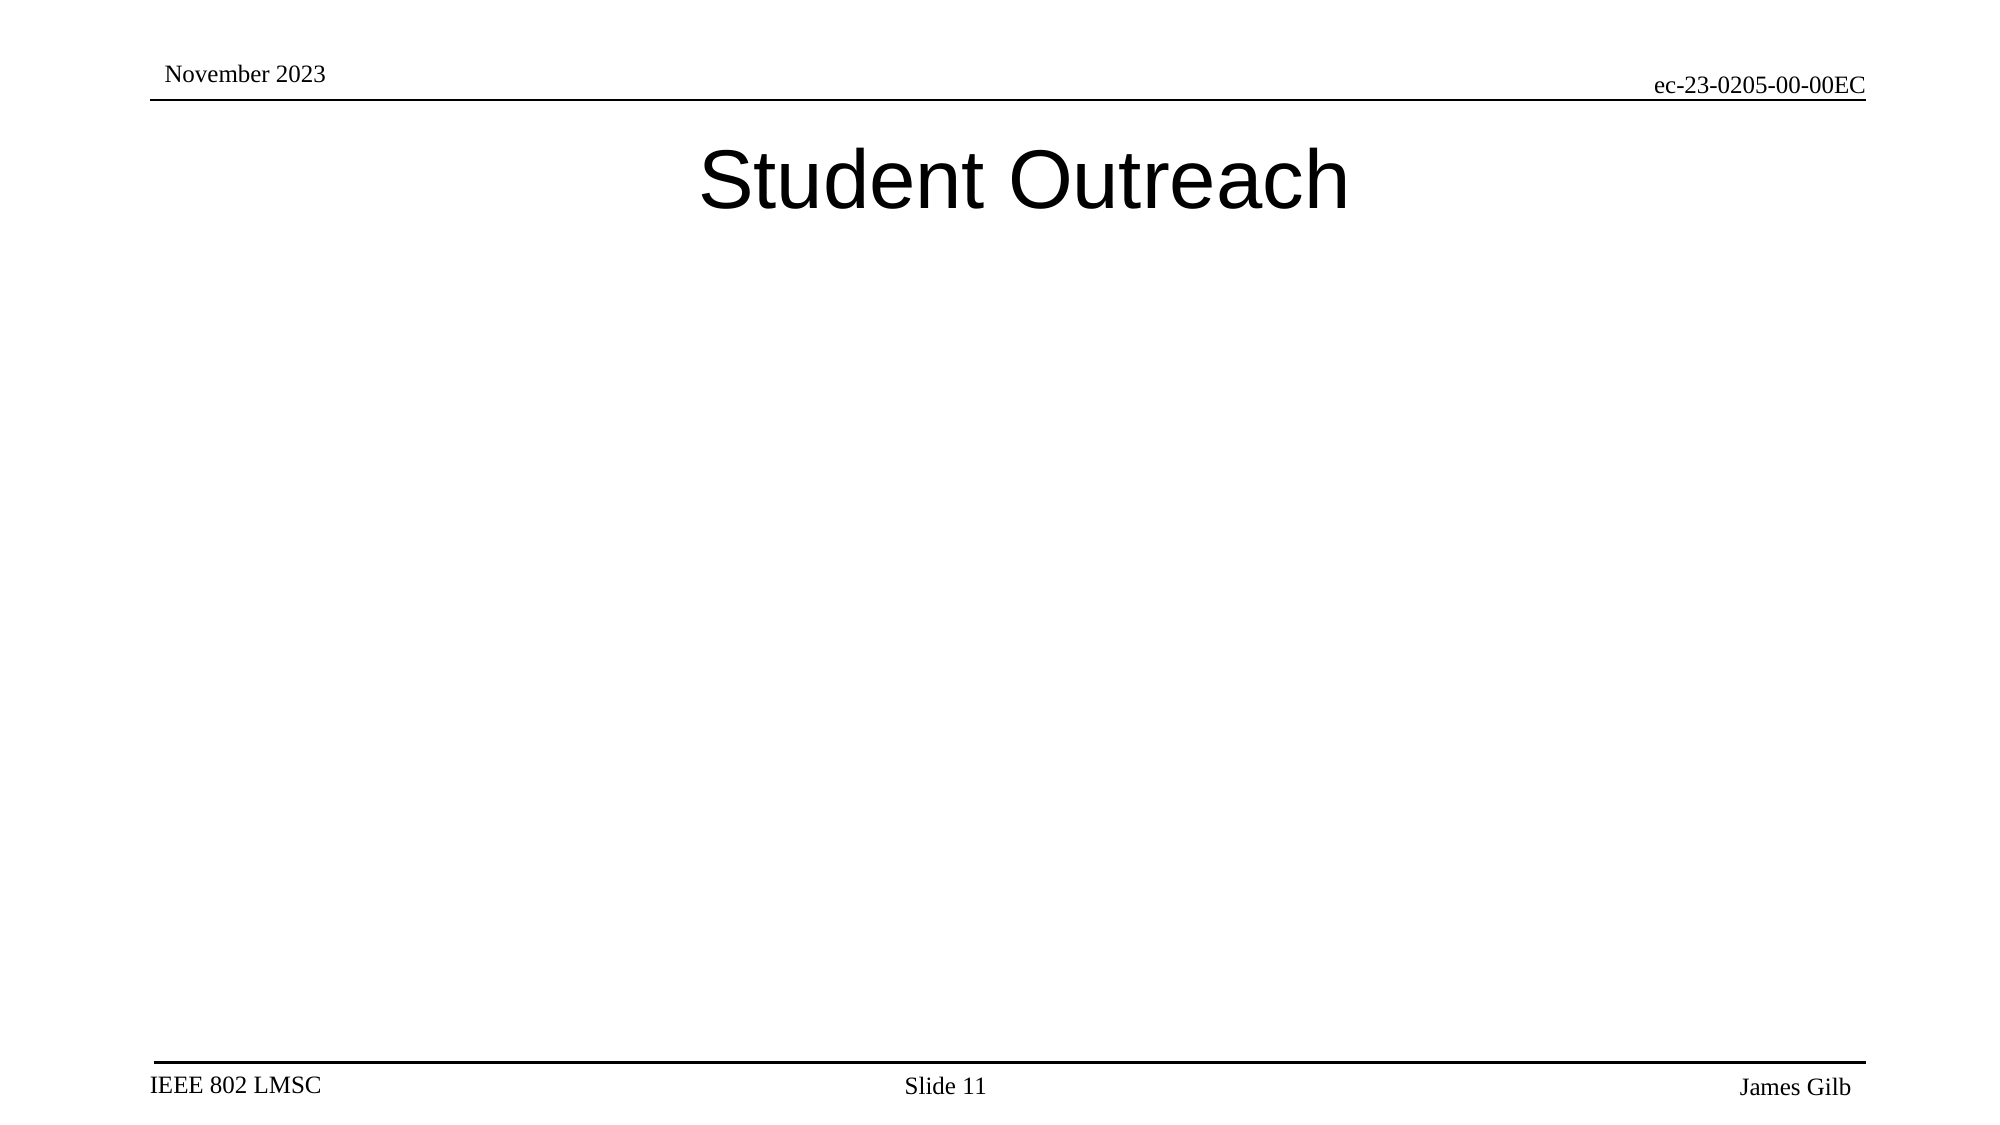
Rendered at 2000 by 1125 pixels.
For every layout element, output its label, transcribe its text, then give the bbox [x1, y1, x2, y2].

title Student Outreach [149, 112, 1900, 238]
